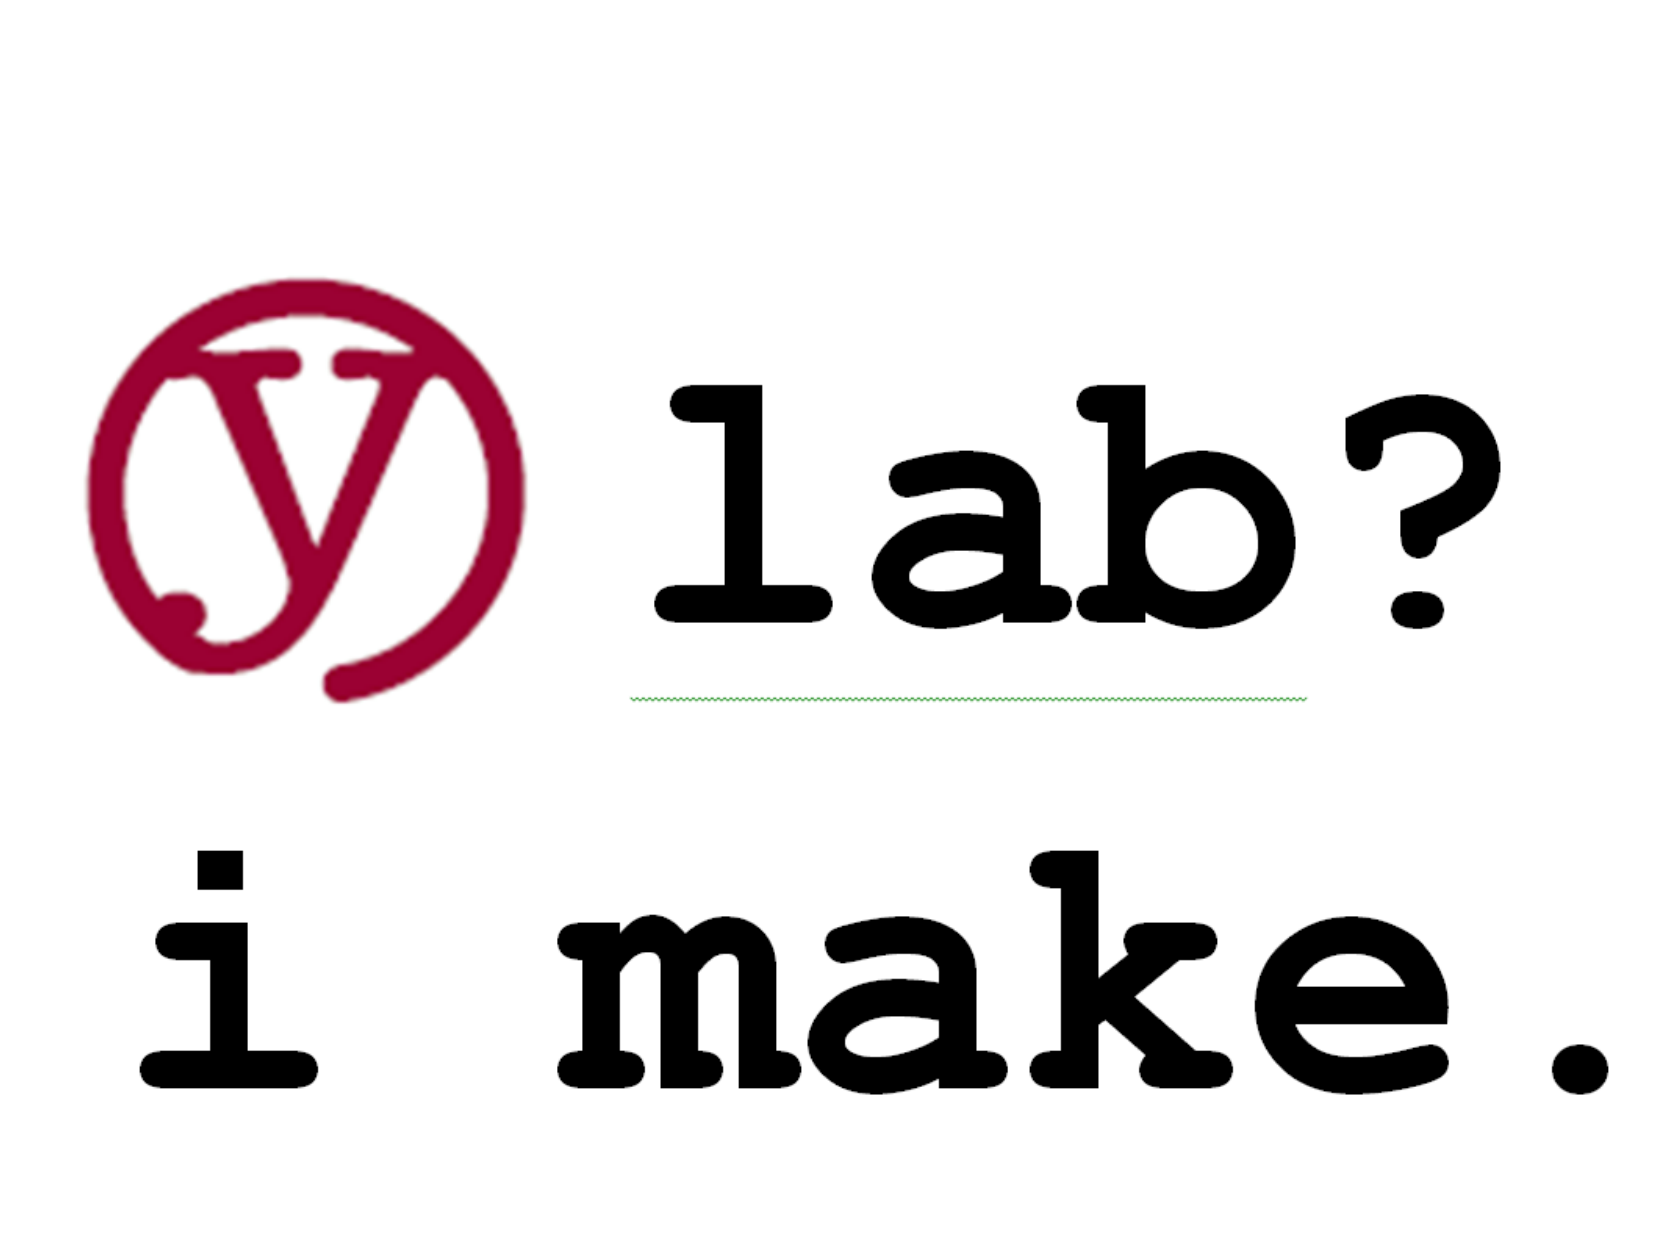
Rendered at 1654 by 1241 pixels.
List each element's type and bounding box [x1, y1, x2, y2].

picture [29, 240, 1643, 1137]
